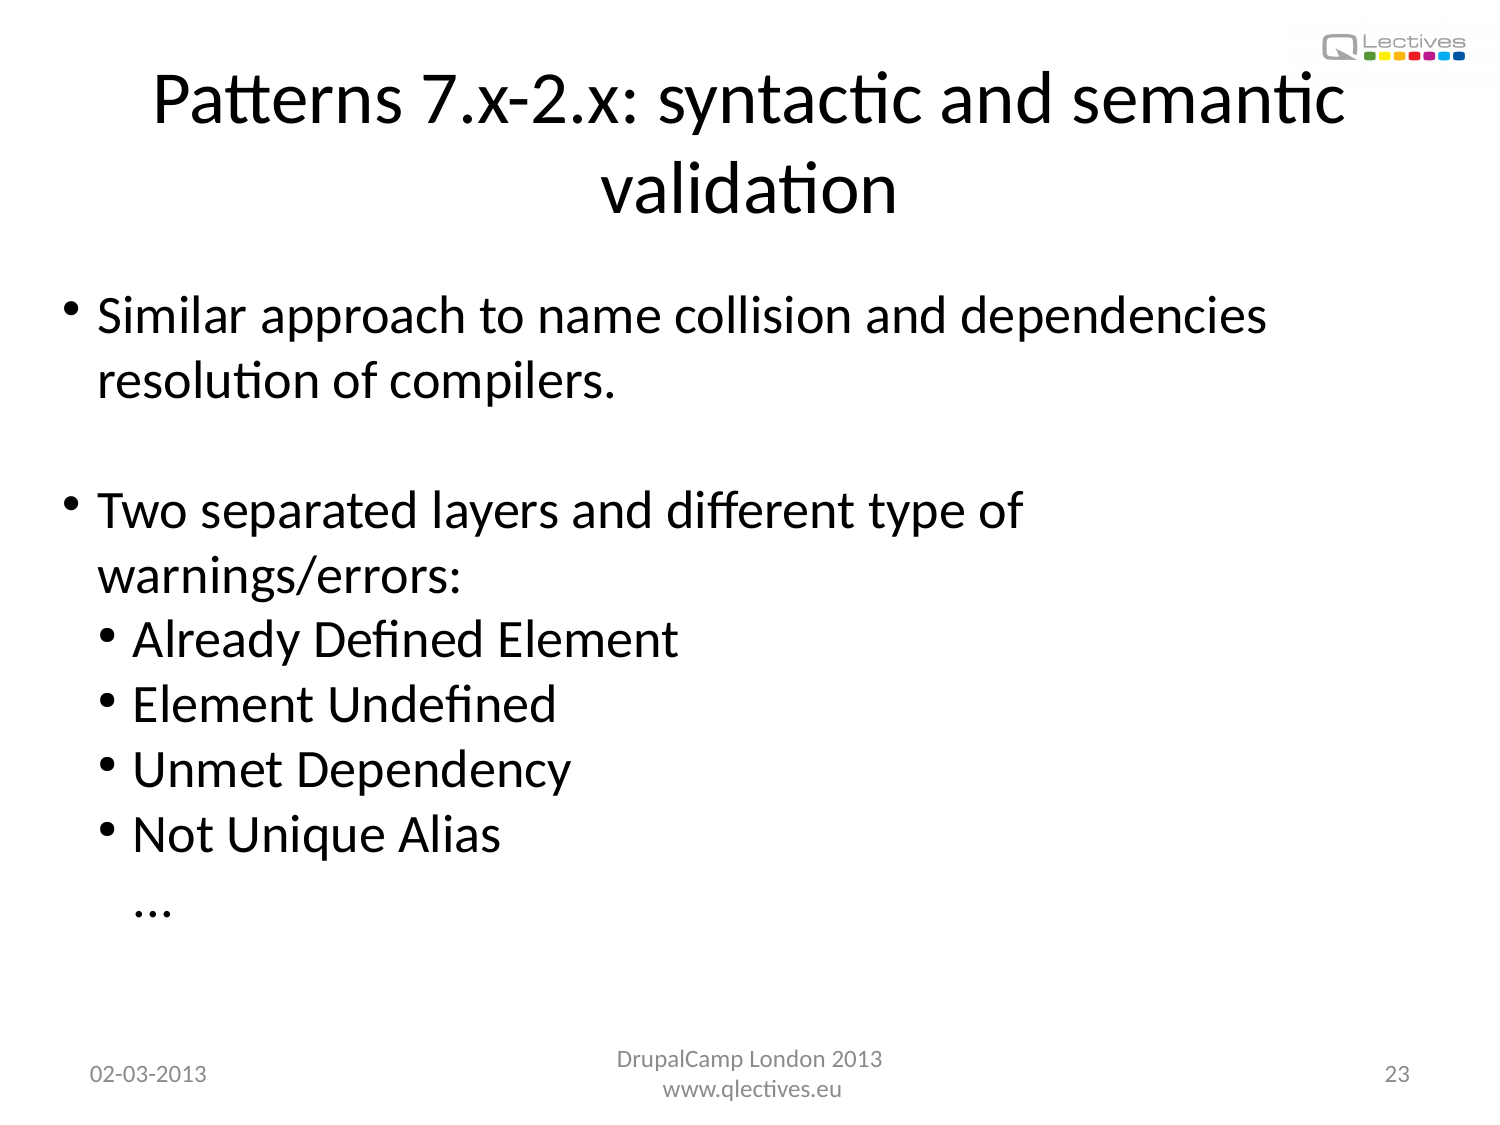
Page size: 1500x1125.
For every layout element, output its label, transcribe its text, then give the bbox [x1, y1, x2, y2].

picture [1288, 9, 1500, 90]
text_box DrupalCamp London 2013 www.qlectives.eu [512, 1042, 988, 1103]
text_box Patterns 7.x-2.x: syntactic and semantic validation [75, 45, 1425, 233]
text_box 02-03-2013 [74, 1042, 425, 1103]
text_box Similar approach to name collision and dependencies resolution of compilers. Two separated layers and different type of warnings/errors: Already Defined Element Element Undefined Unmet Dependency Not Unique Alias ... [47, 271, 1410, 1014]
text_box <number> [1074, 1042, 1425, 1103]
